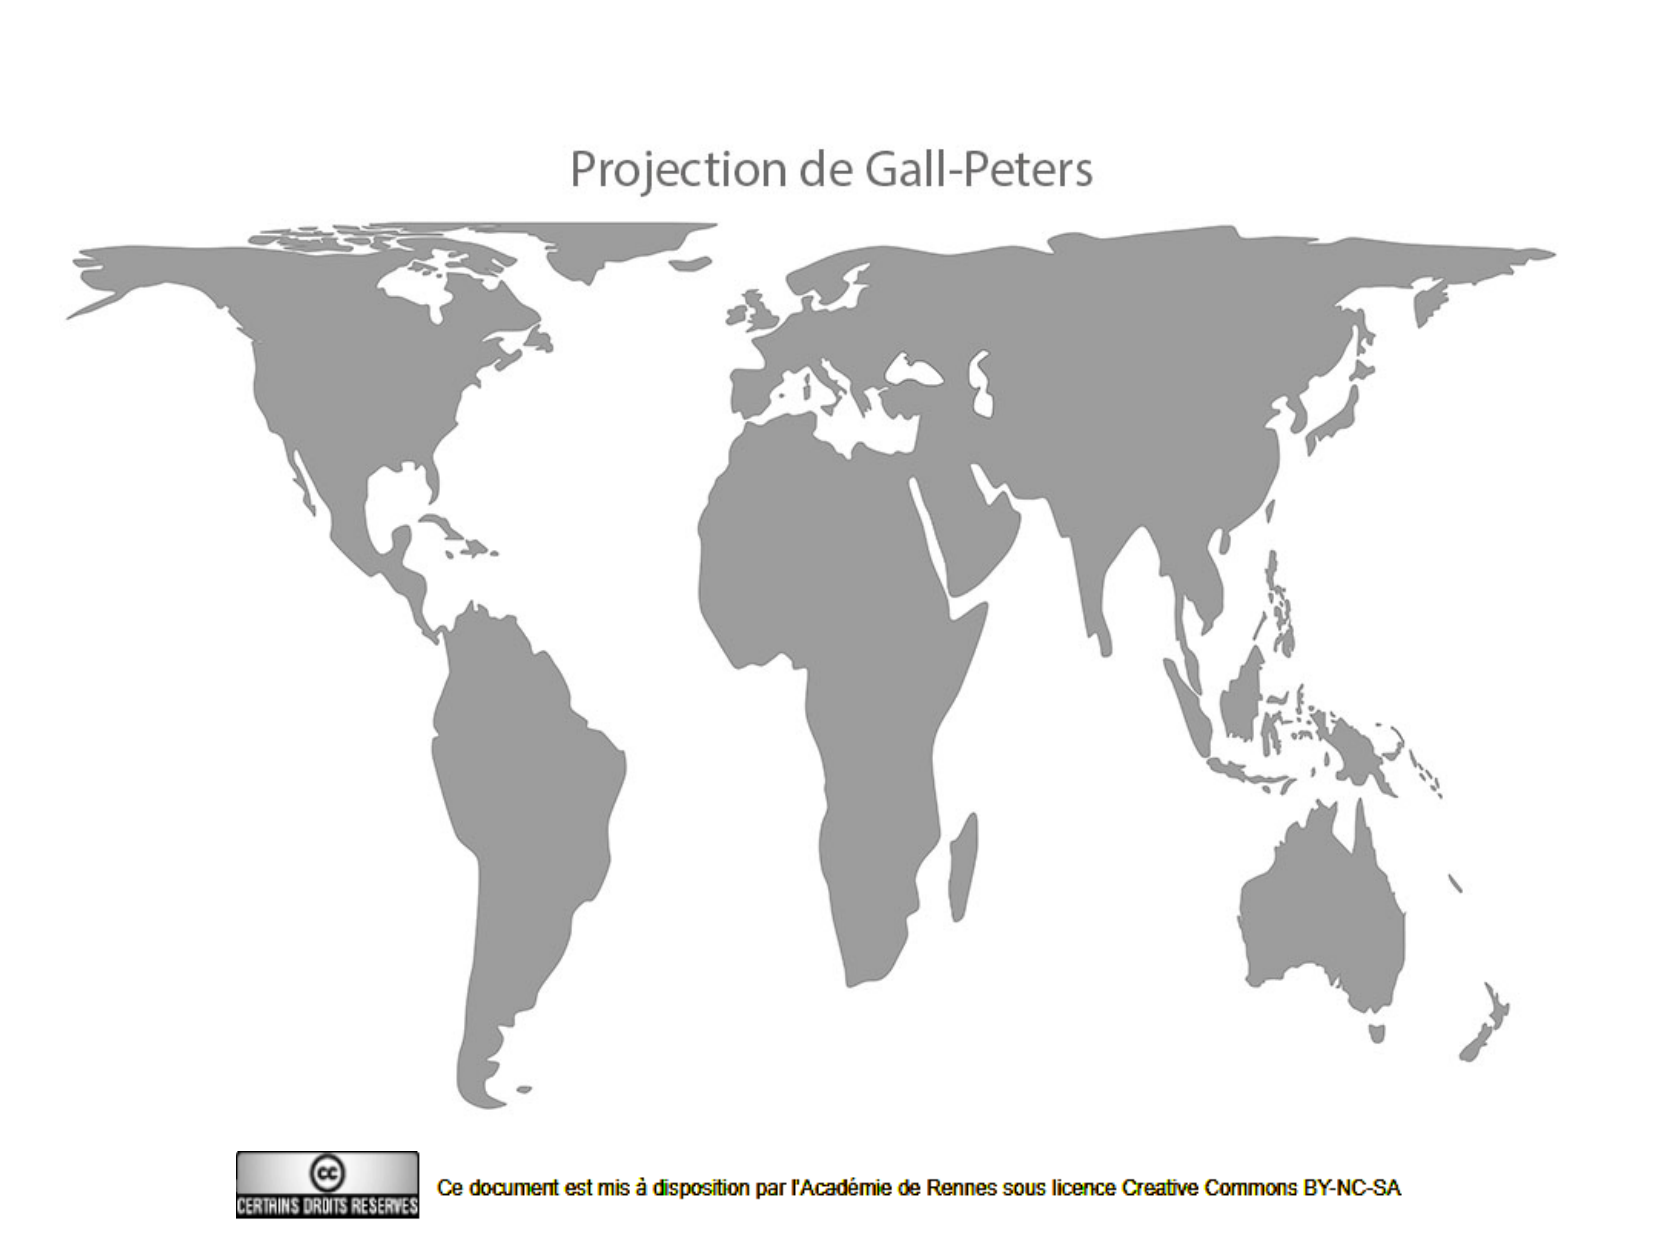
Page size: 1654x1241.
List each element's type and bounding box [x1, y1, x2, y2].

picture [59, 108, 1595, 1133]
picture [236, 1151, 1418, 1228]
